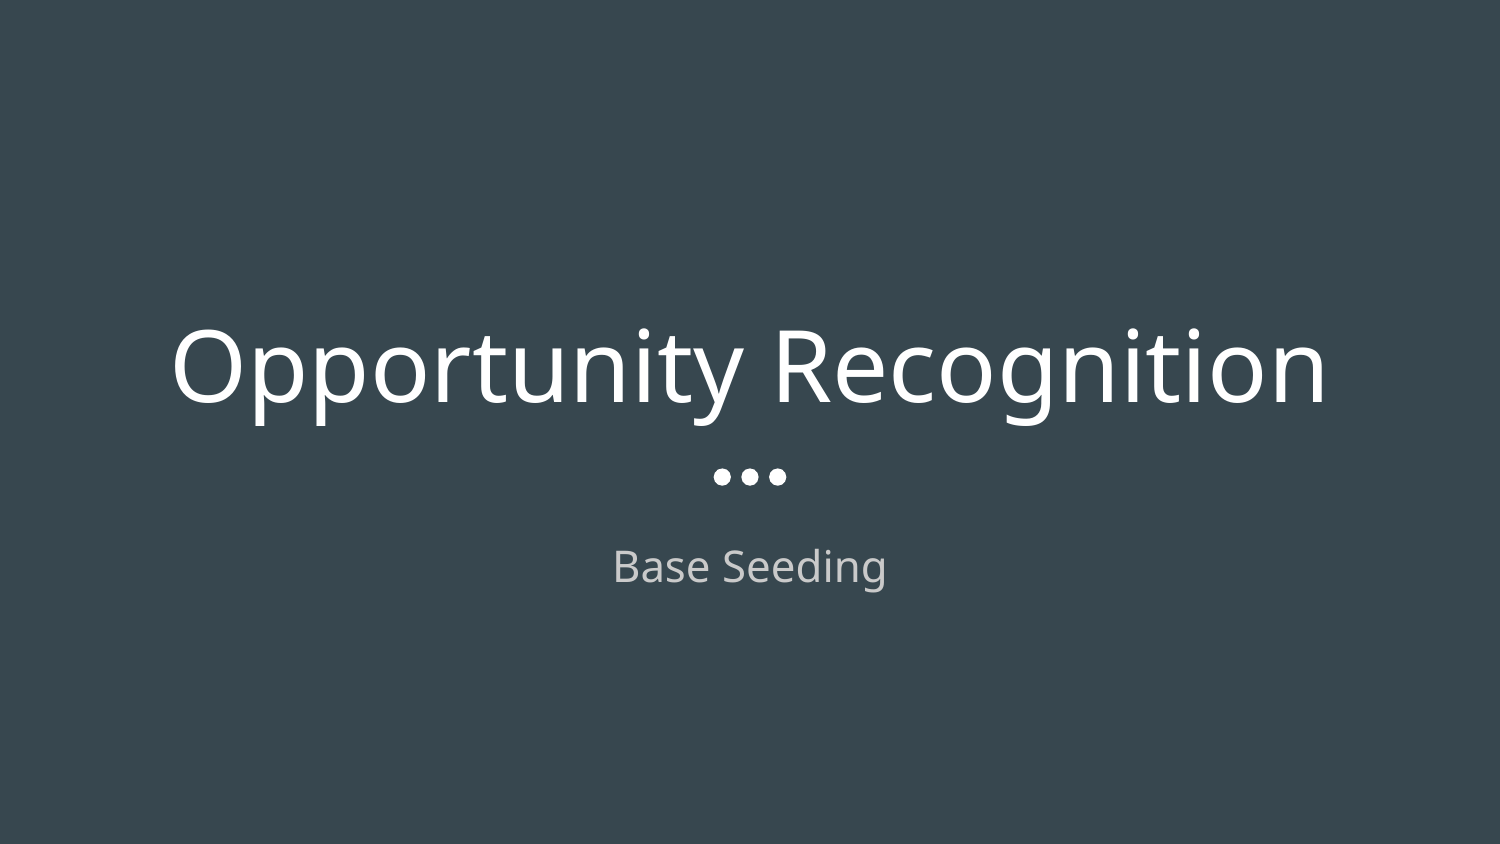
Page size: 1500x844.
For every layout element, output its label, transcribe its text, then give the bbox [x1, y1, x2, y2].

title Opportunity Recognition [110, 162, 1390, 447]
subtitle Base Seeding [110, 520, 1390, 651]
